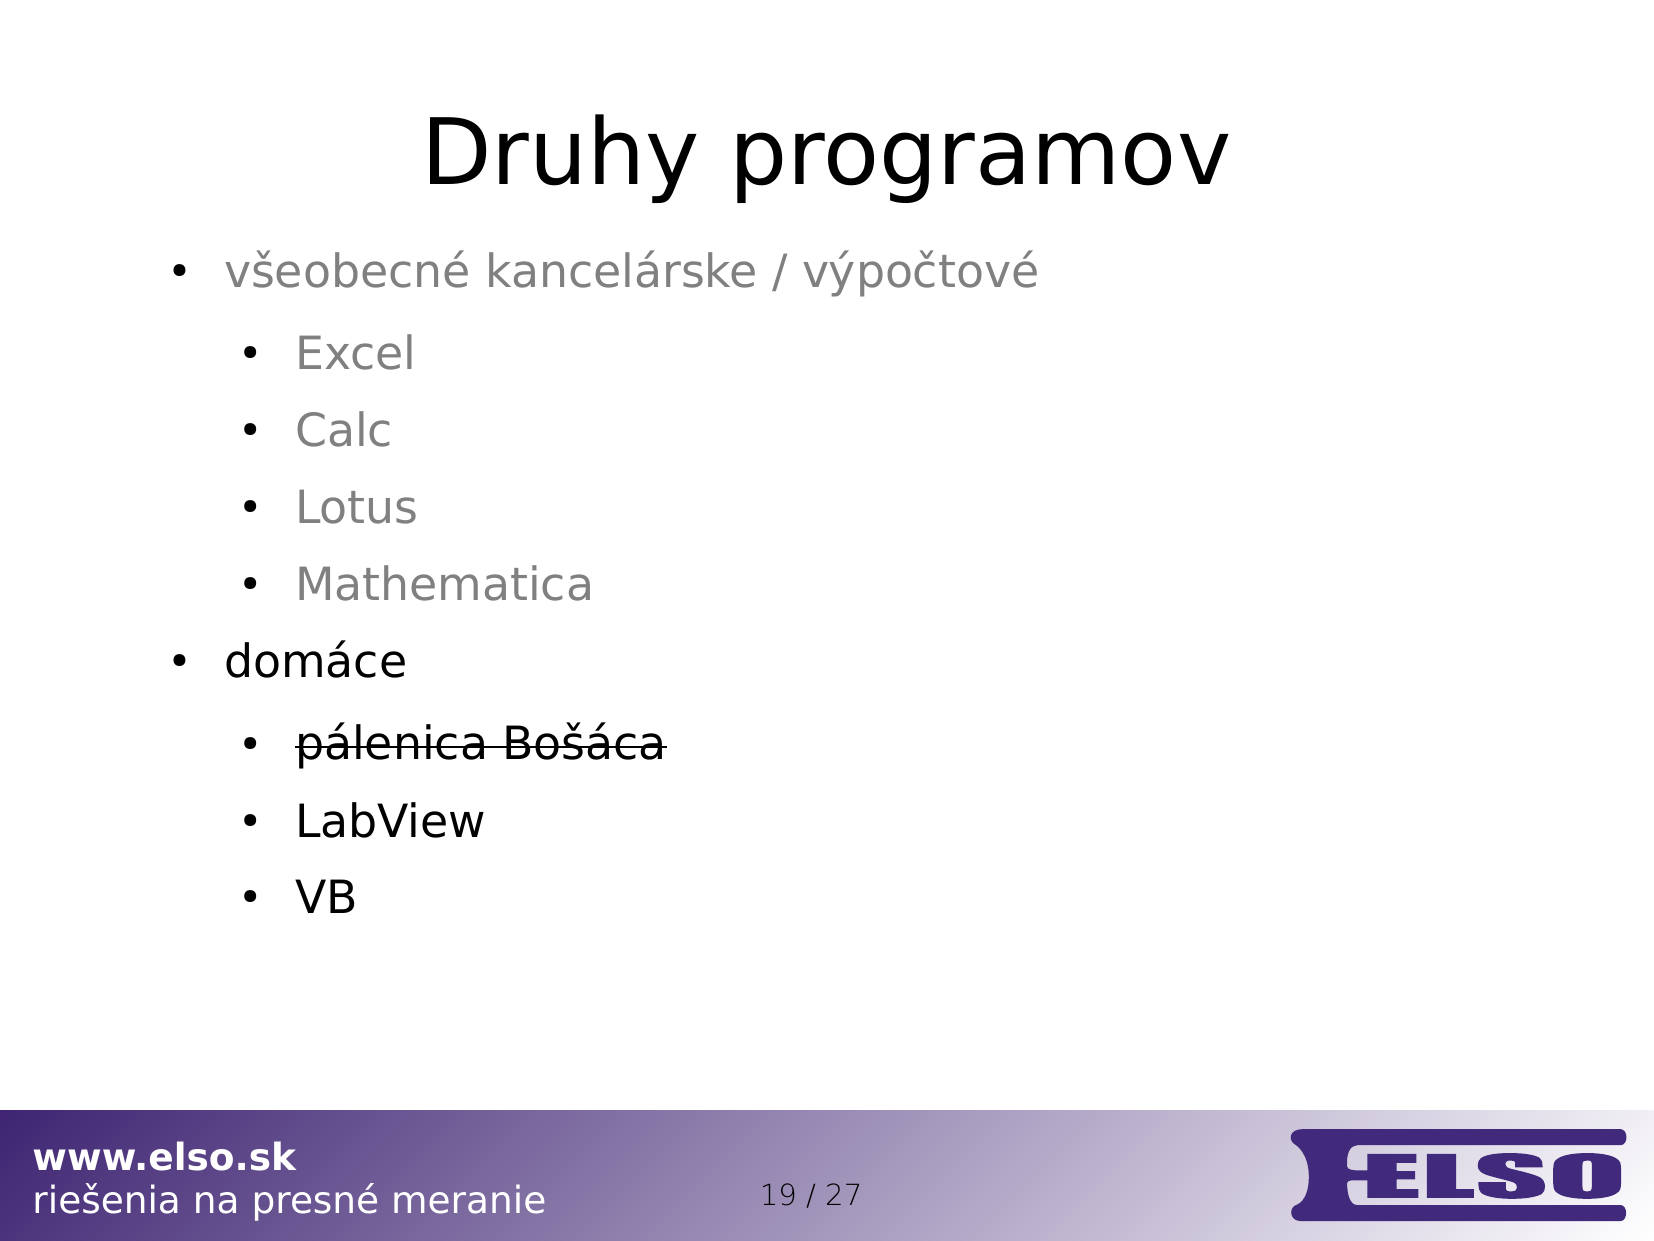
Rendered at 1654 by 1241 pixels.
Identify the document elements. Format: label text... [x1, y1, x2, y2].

list všeobecné kancelárske / výpočtové Excel Calc Lotus Mathematica domáce pálenica Bošáca LabView VB [153, 244, 1501, 1063]
title Druhy programov [82, 49, 1571, 257]
